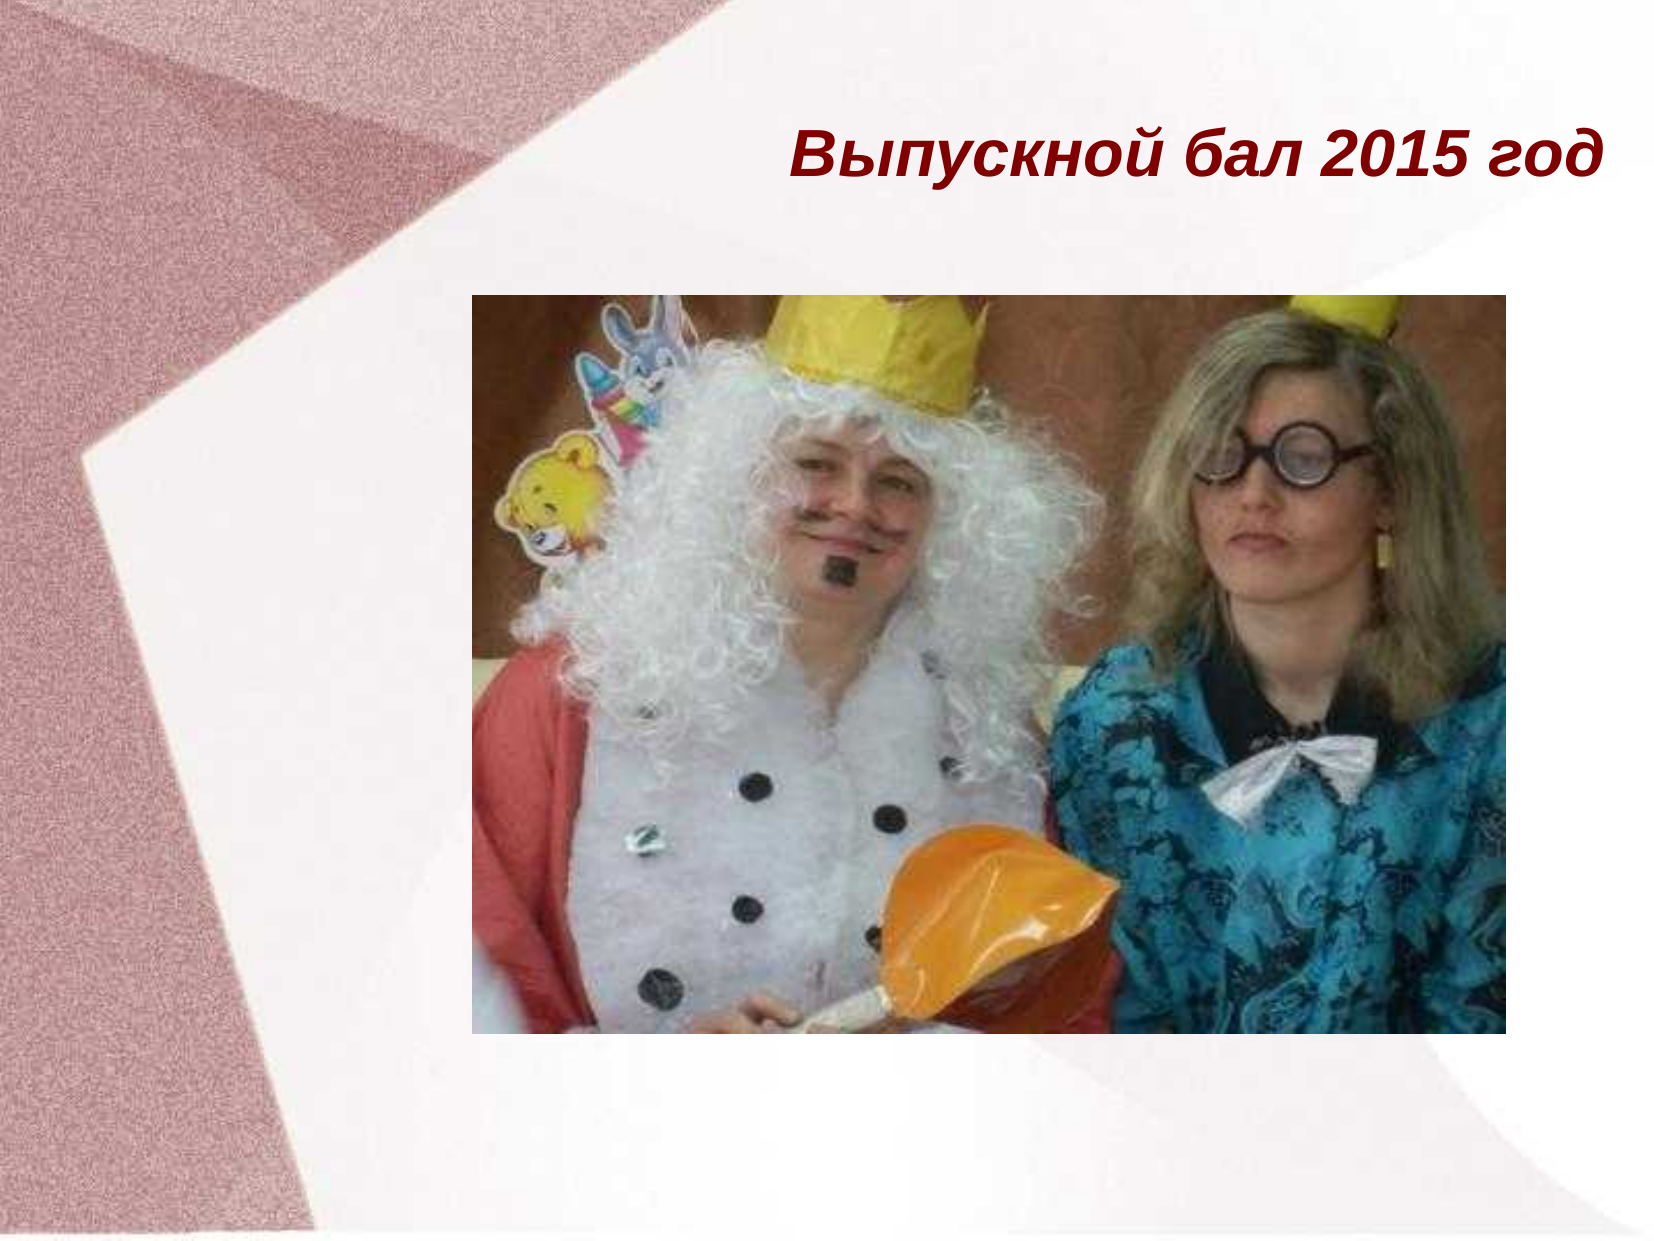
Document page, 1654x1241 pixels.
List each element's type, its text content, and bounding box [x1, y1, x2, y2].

title Выпускной бал 2015 год [596, 49, 1607, 257]
picture [0, 0, 1654, 1241]
